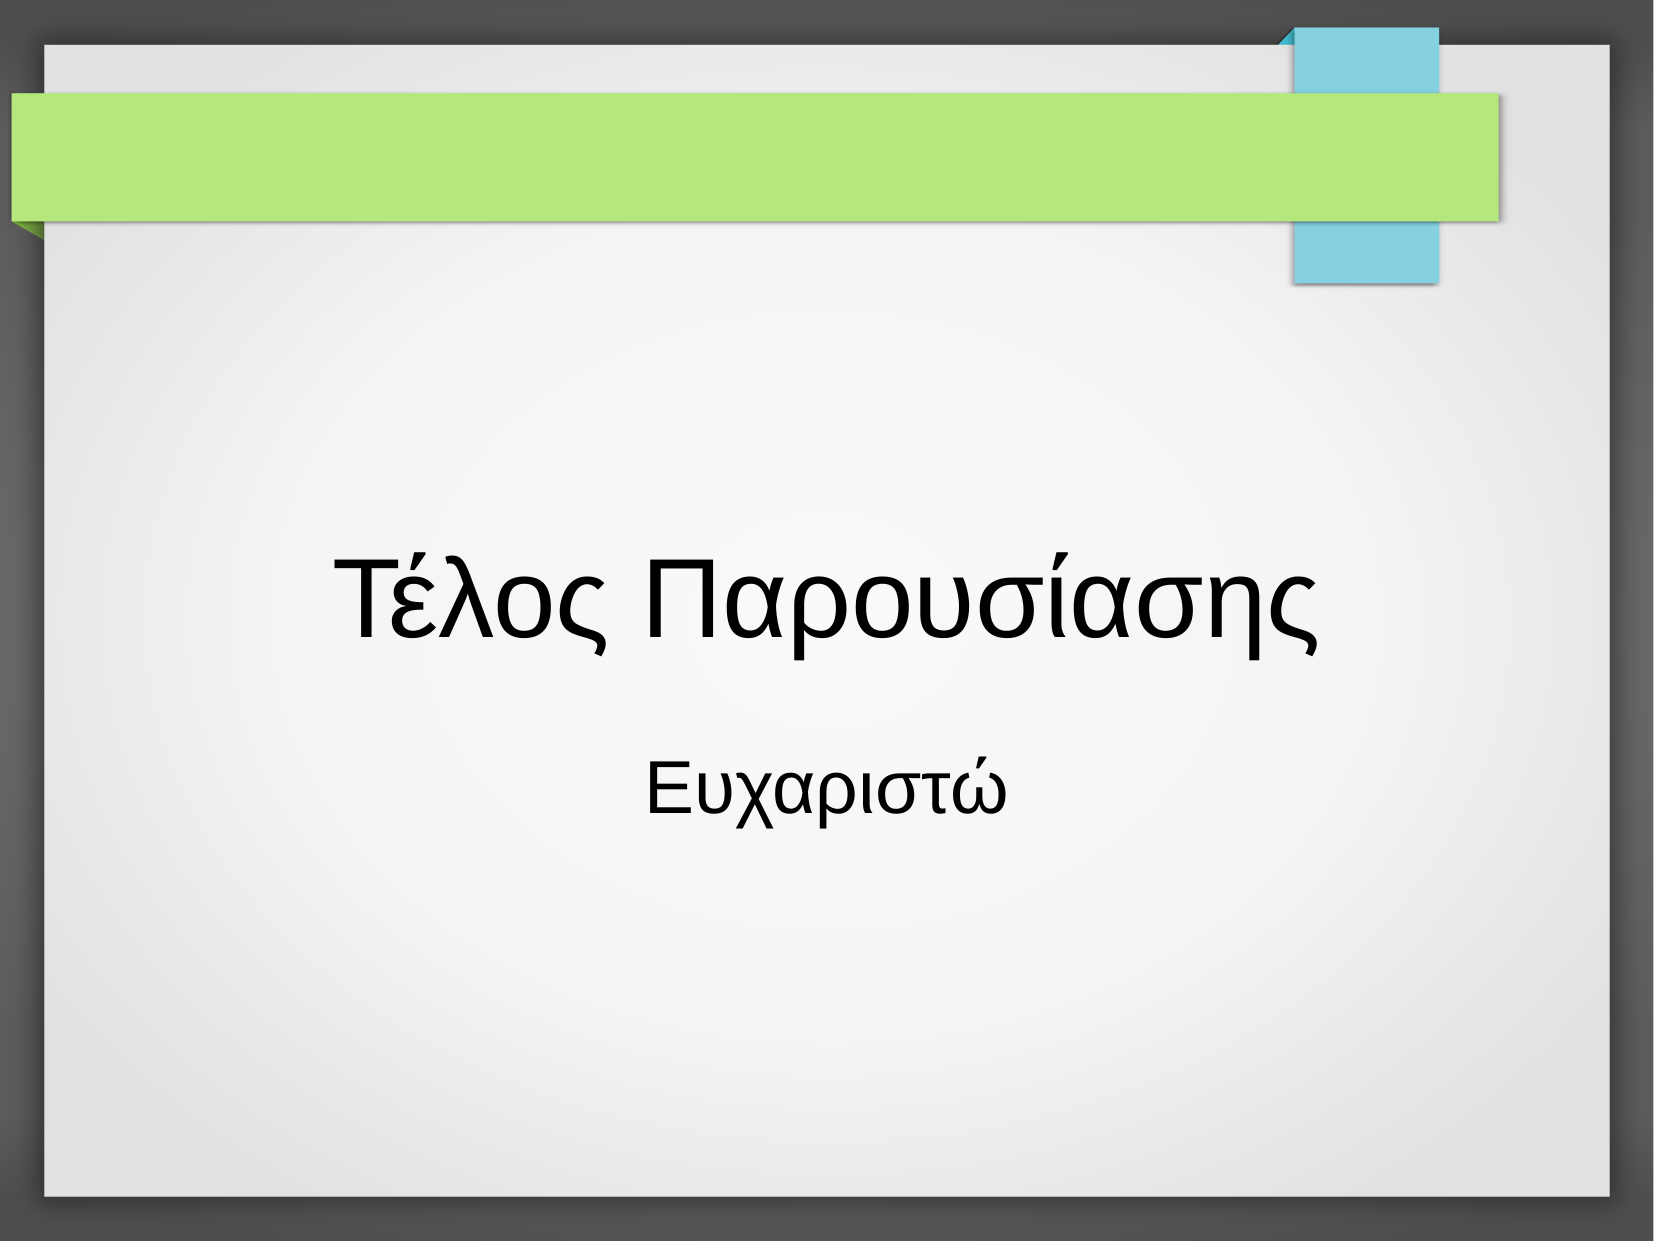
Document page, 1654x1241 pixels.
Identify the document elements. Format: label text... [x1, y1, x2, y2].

subtitle Τέλος Παρουσίασης Ευχαριστώ [248, 259, 1406, 981]
picture [0, 0, 1654, 1241]
